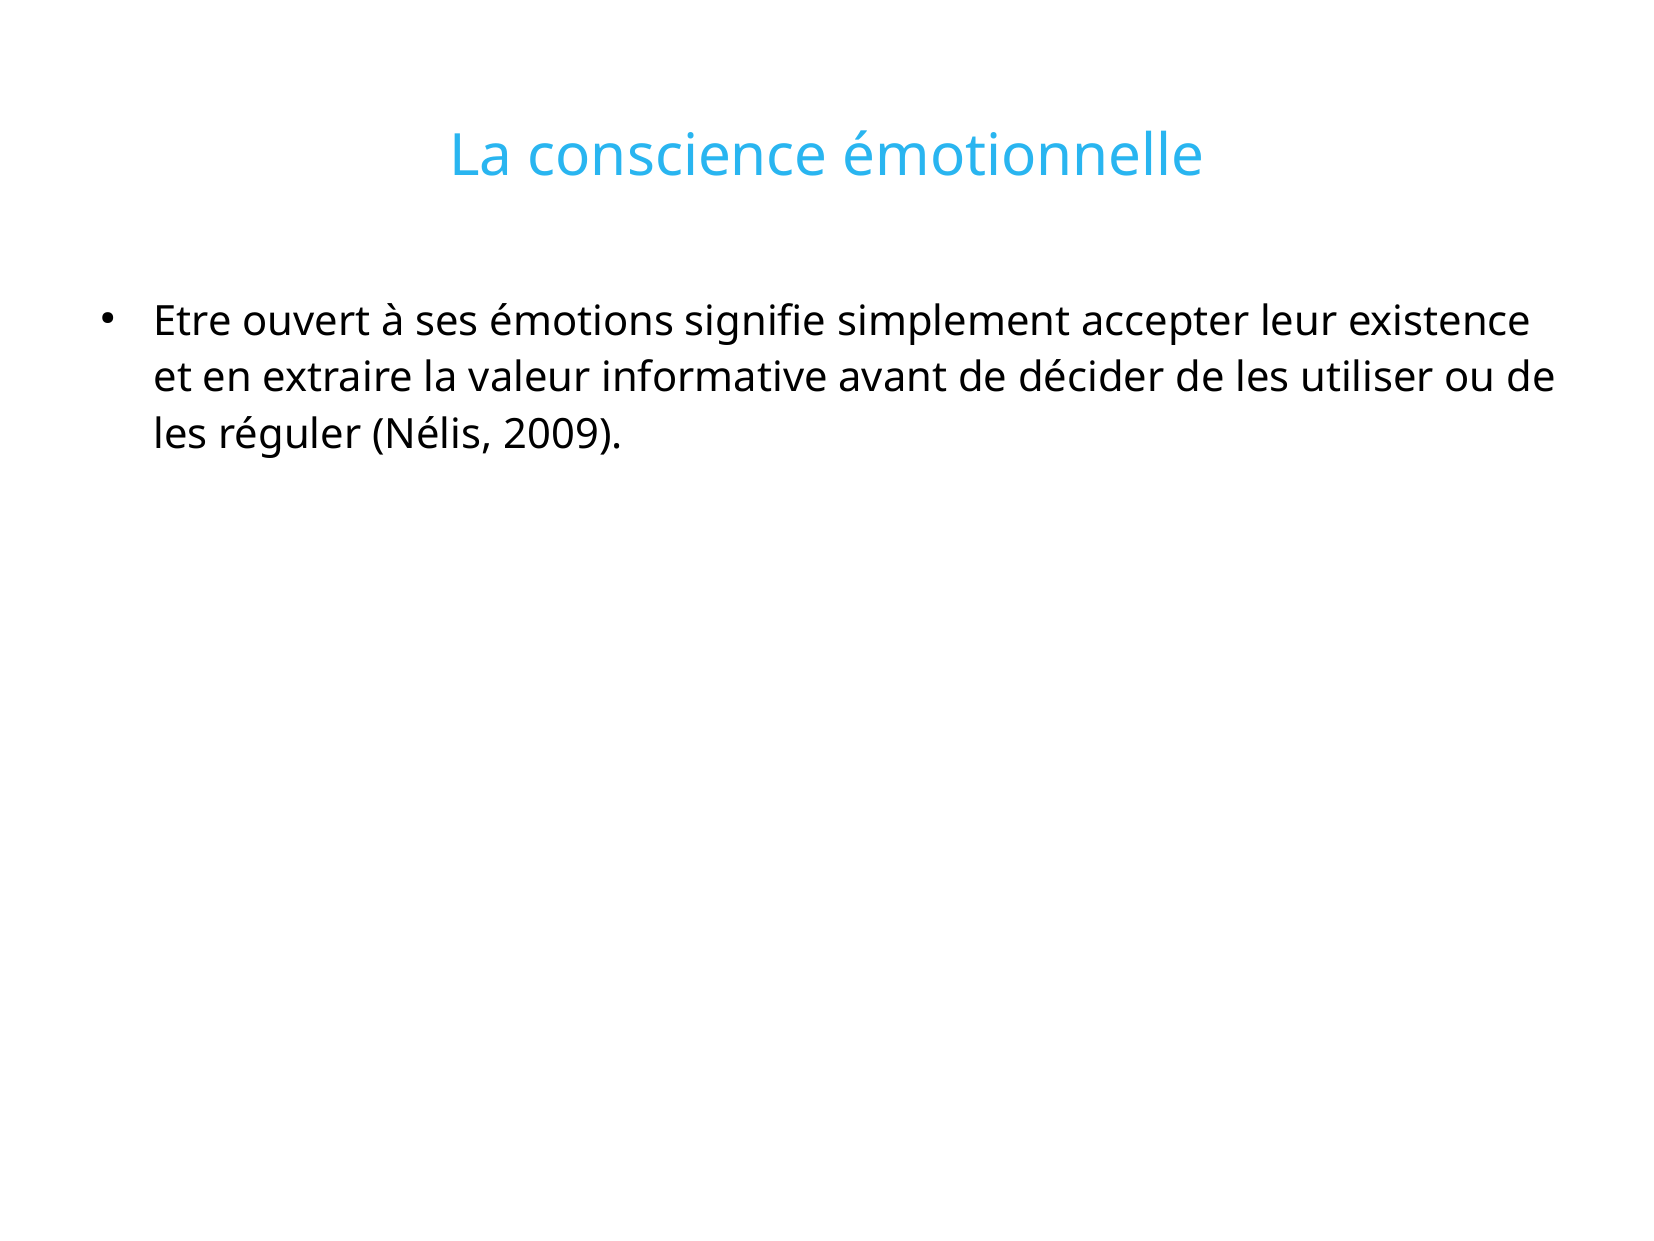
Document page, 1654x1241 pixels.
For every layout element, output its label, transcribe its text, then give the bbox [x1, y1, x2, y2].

list Etre ouvert à ses émotions signifie simplement accepter leur existence et en extraire la valeur informative avant de décider de les utiliser ou de les réguler (Nélis, 2009). [82, 290, 1571, 1010]
title La conscience émotionnelle [82, 49, 1571, 257]
